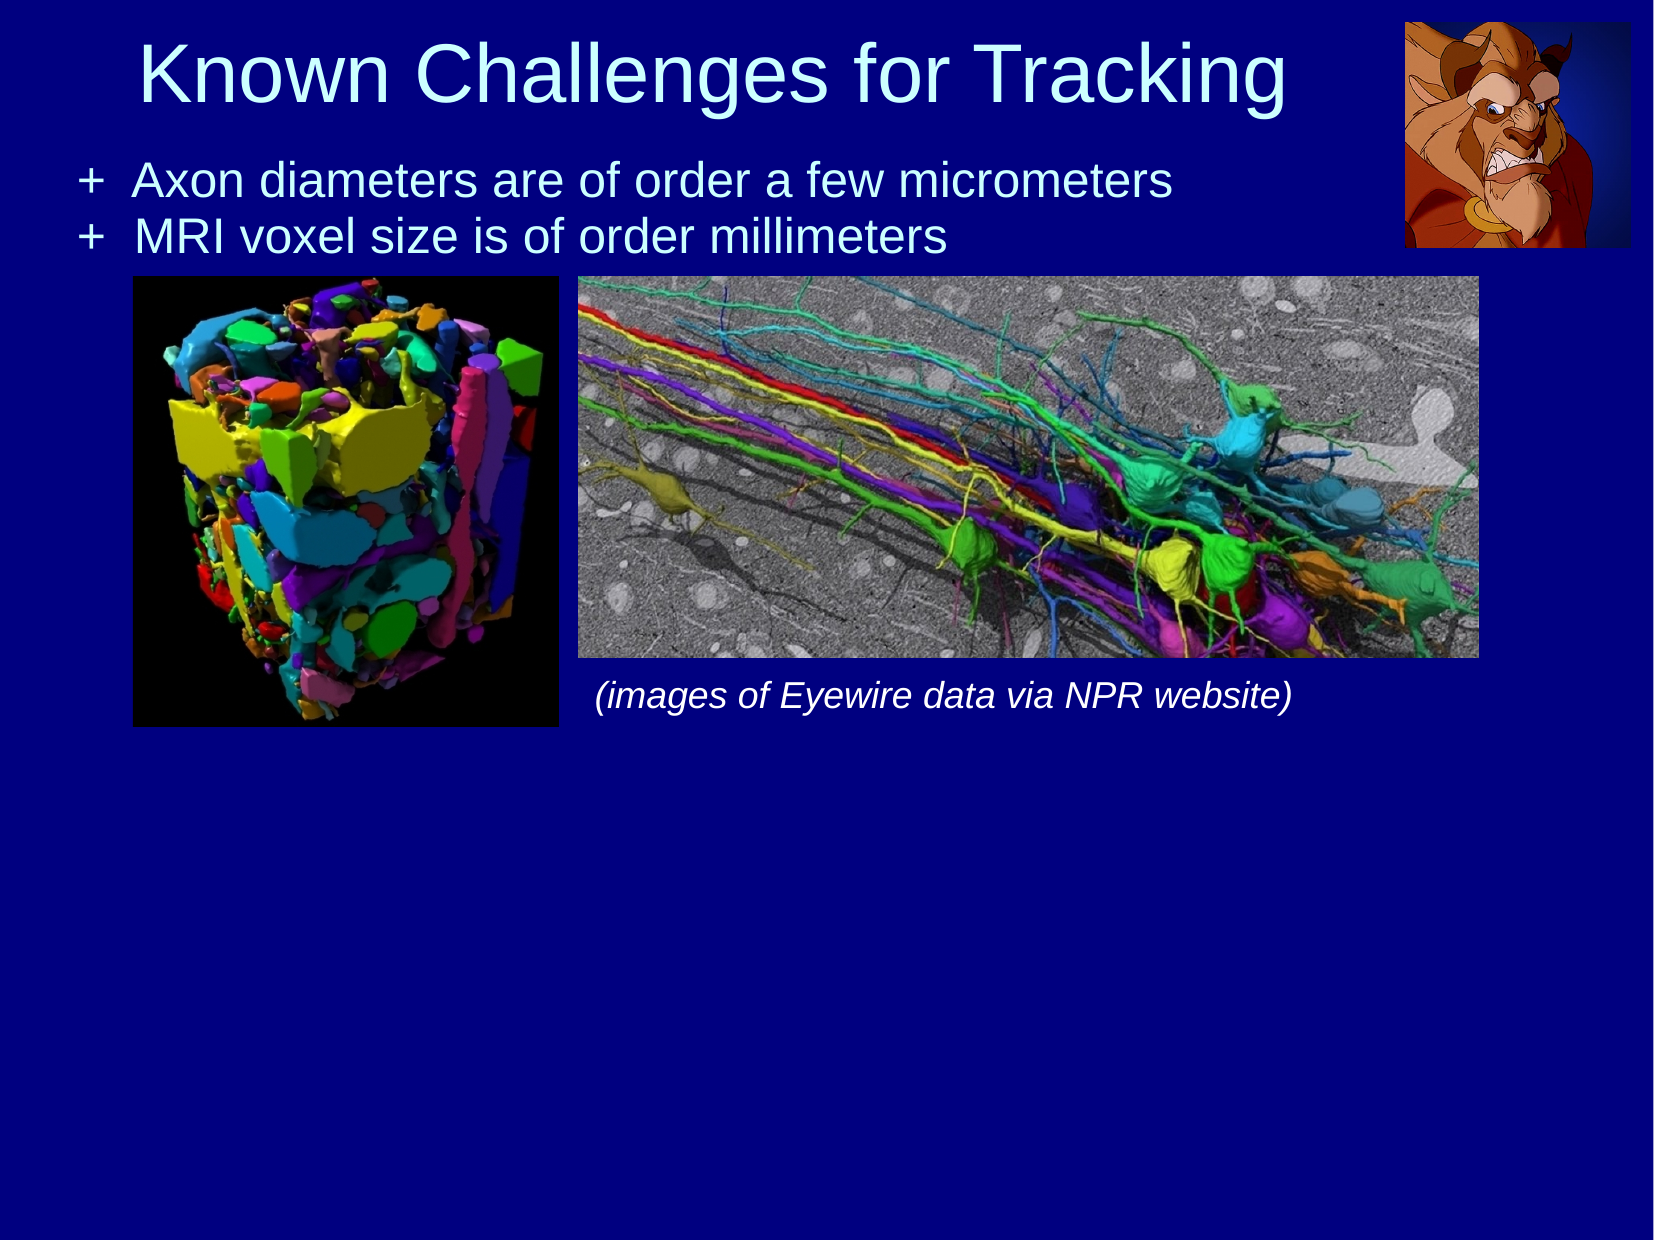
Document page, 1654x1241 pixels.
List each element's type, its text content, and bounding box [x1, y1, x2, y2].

text_box + Axon diameters are of order a few micrometers + MRI voxel size is of order millimeters [62, 144, 1189, 272]
picture [132, 276, 559, 727]
picture [1405, 22, 1631, 249]
picture [578, 276, 1479, 658]
text_box (images of Eyewire data via NPR website) [579, 667, 1310, 725]
title Known Challenges for Tracking [0, 6, 1458, 142]
